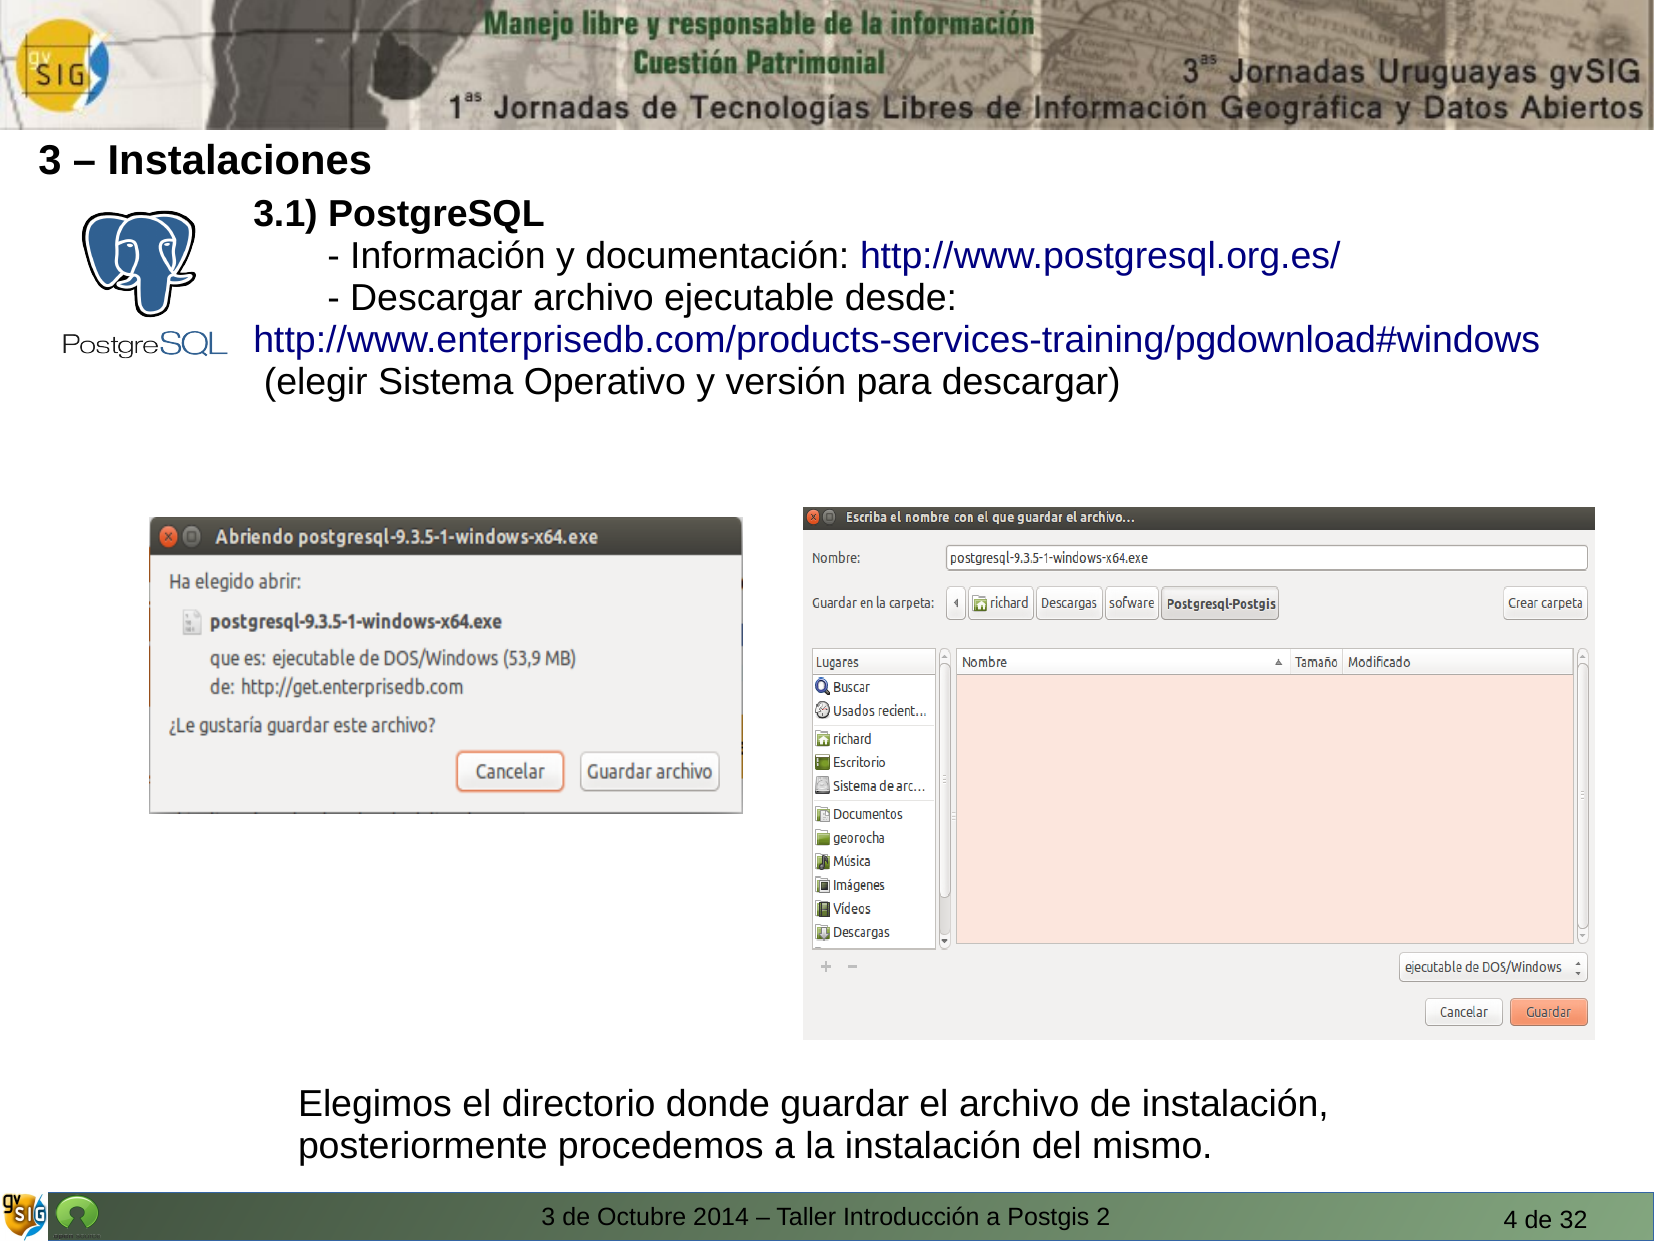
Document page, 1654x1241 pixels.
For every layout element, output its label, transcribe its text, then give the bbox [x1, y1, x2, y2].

text_box <número> de 32 [1488, 1198, 1654, 1241]
picture [47, 185, 239, 378]
picture [803, 507, 1595, 1040]
picture [0, 1192, 107, 1241]
picture [149, 517, 743, 814]
picture [0, 0, 1654, 130]
text_box Elegimos el directorio donde guardar el archivo de instalación, posteriormente procedemos a la instalación del mismo. [283, 1074, 1347, 1174]
text_box 3 – Instalaciones [23, 129, 1630, 192]
text_box 3 de Octubre 2014 – Taller Introducción a Postgis 2 [107, 1192, 1654, 1241]
text_box 3.1) PostgreSQL - Información y documentación: http://www.postgresql.org.es/ - Descargar archivo ejecutable desde: http://www.enterprisedb.com/products-services-training/pgdownload#windows (elegir Sistema Operativo y versión para descargar) [238, 185, 1607, 453]
